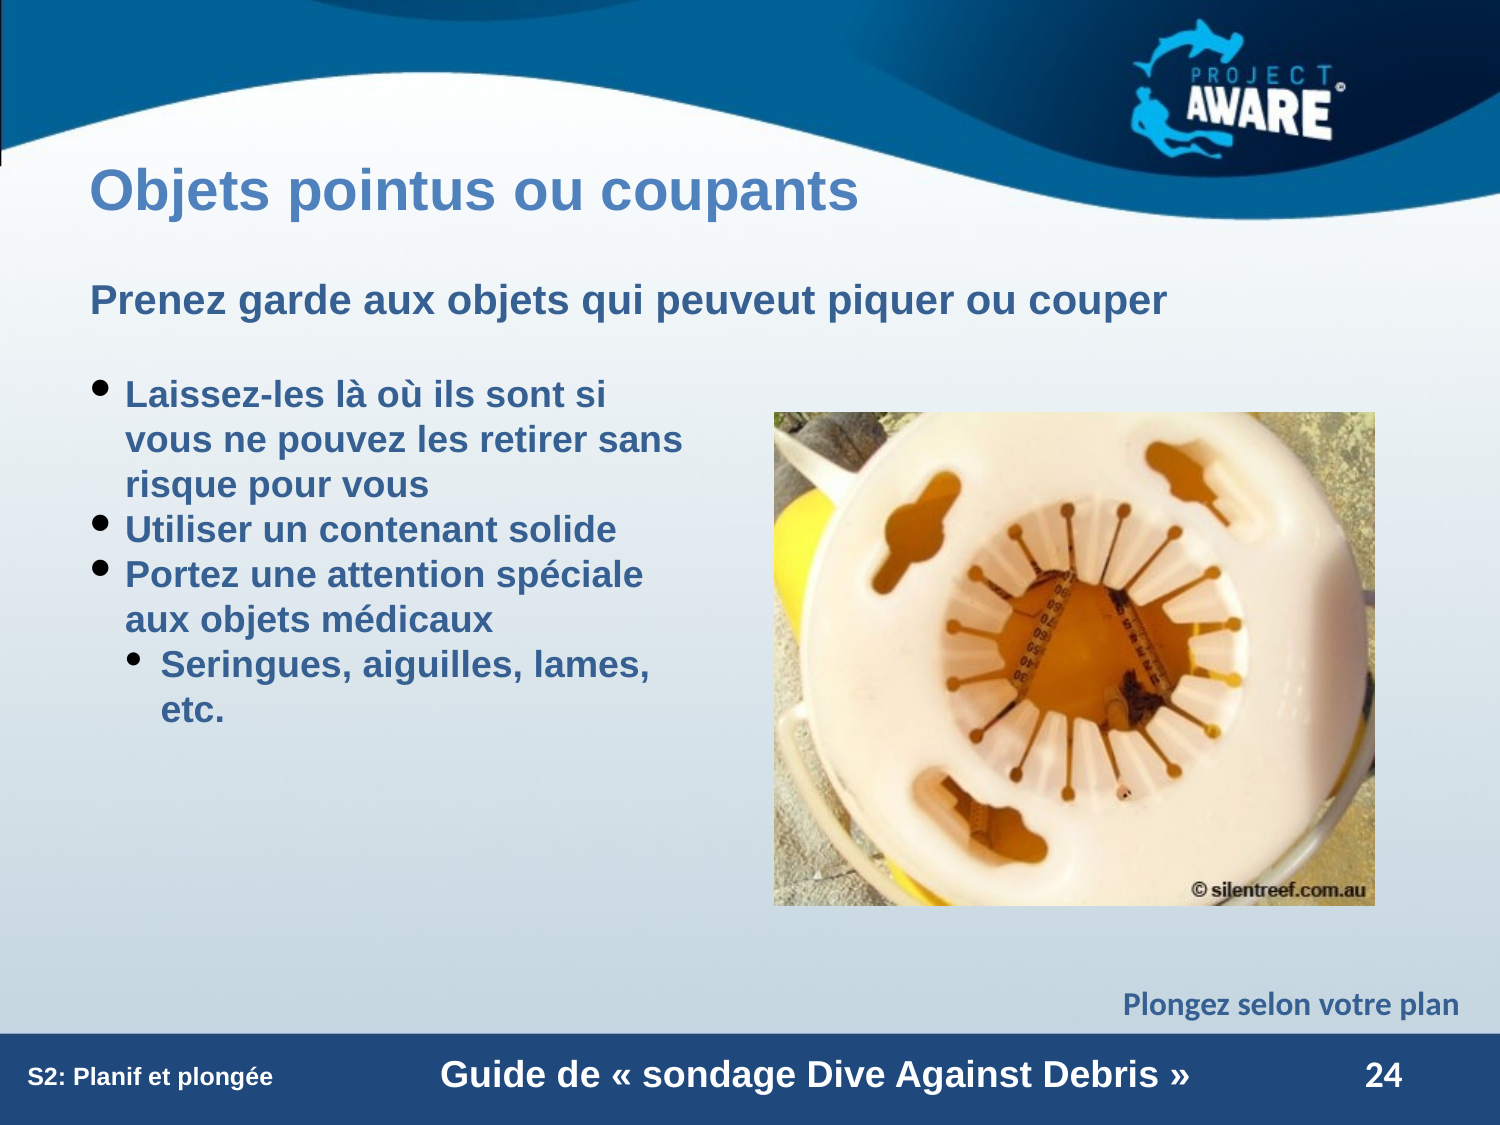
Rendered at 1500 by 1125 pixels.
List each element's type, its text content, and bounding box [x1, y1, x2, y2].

text_box <numéro> [1350, 1042, 1475, 1103]
picture [0, 0, 1500, 1037]
text_box Laissez-les là où ils sont si vous ne pouvez les retirer sans risque pour vous Utiliser un contenant solide Portez une attention spéciale aux objets médicaux Seringues, aiguilles, lames, etc. [75, 362, 713, 880]
text_box Objets pointus ou coupants [74, 145, 1438, 237]
text_box Prenez garde aux objets qui peuveut piquer ou couper [74, 265, 1413, 355]
text_box Plongez selon votre plan [909, 975, 1475, 1025]
text_box S2: Planif et plongée [12, 1052, 425, 1103]
text_box Guide de « sondage Dive Against Debris » [425, 1042, 1276, 1103]
